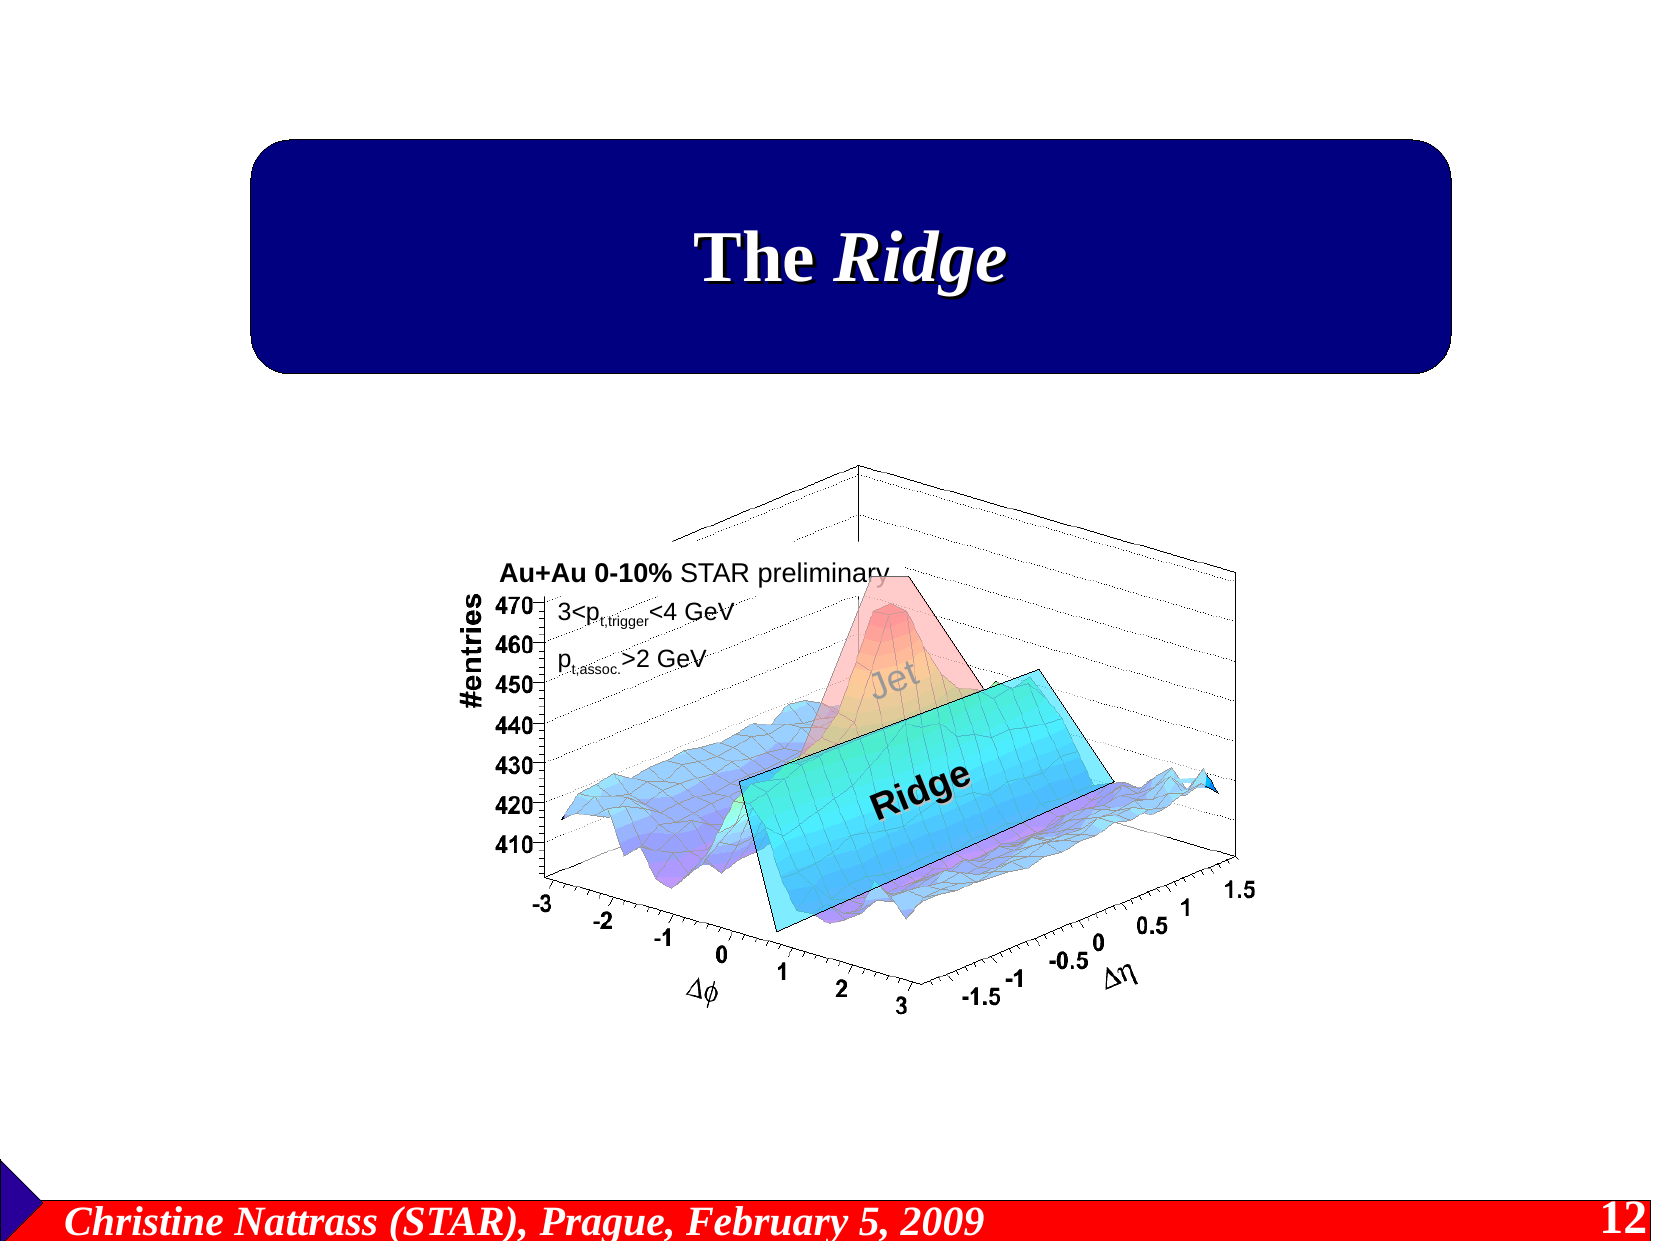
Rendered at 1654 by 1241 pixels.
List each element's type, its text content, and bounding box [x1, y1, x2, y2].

text_box The Ridge [250, 139, 1452, 374]
text_box Au+Au 0-10% STAR preliminary [484, 541, 905, 597]
text_box 12 [1549, 1183, 1654, 1241]
text_box 3<pt,trigger<4 GeV pt,assoc.>2 GeV [542, 597, 784, 685]
text_box Ridge [847, 718, 1043, 842]
picture [458, 400, 1321, 1049]
text_box [564, 576, 1208, 970]
